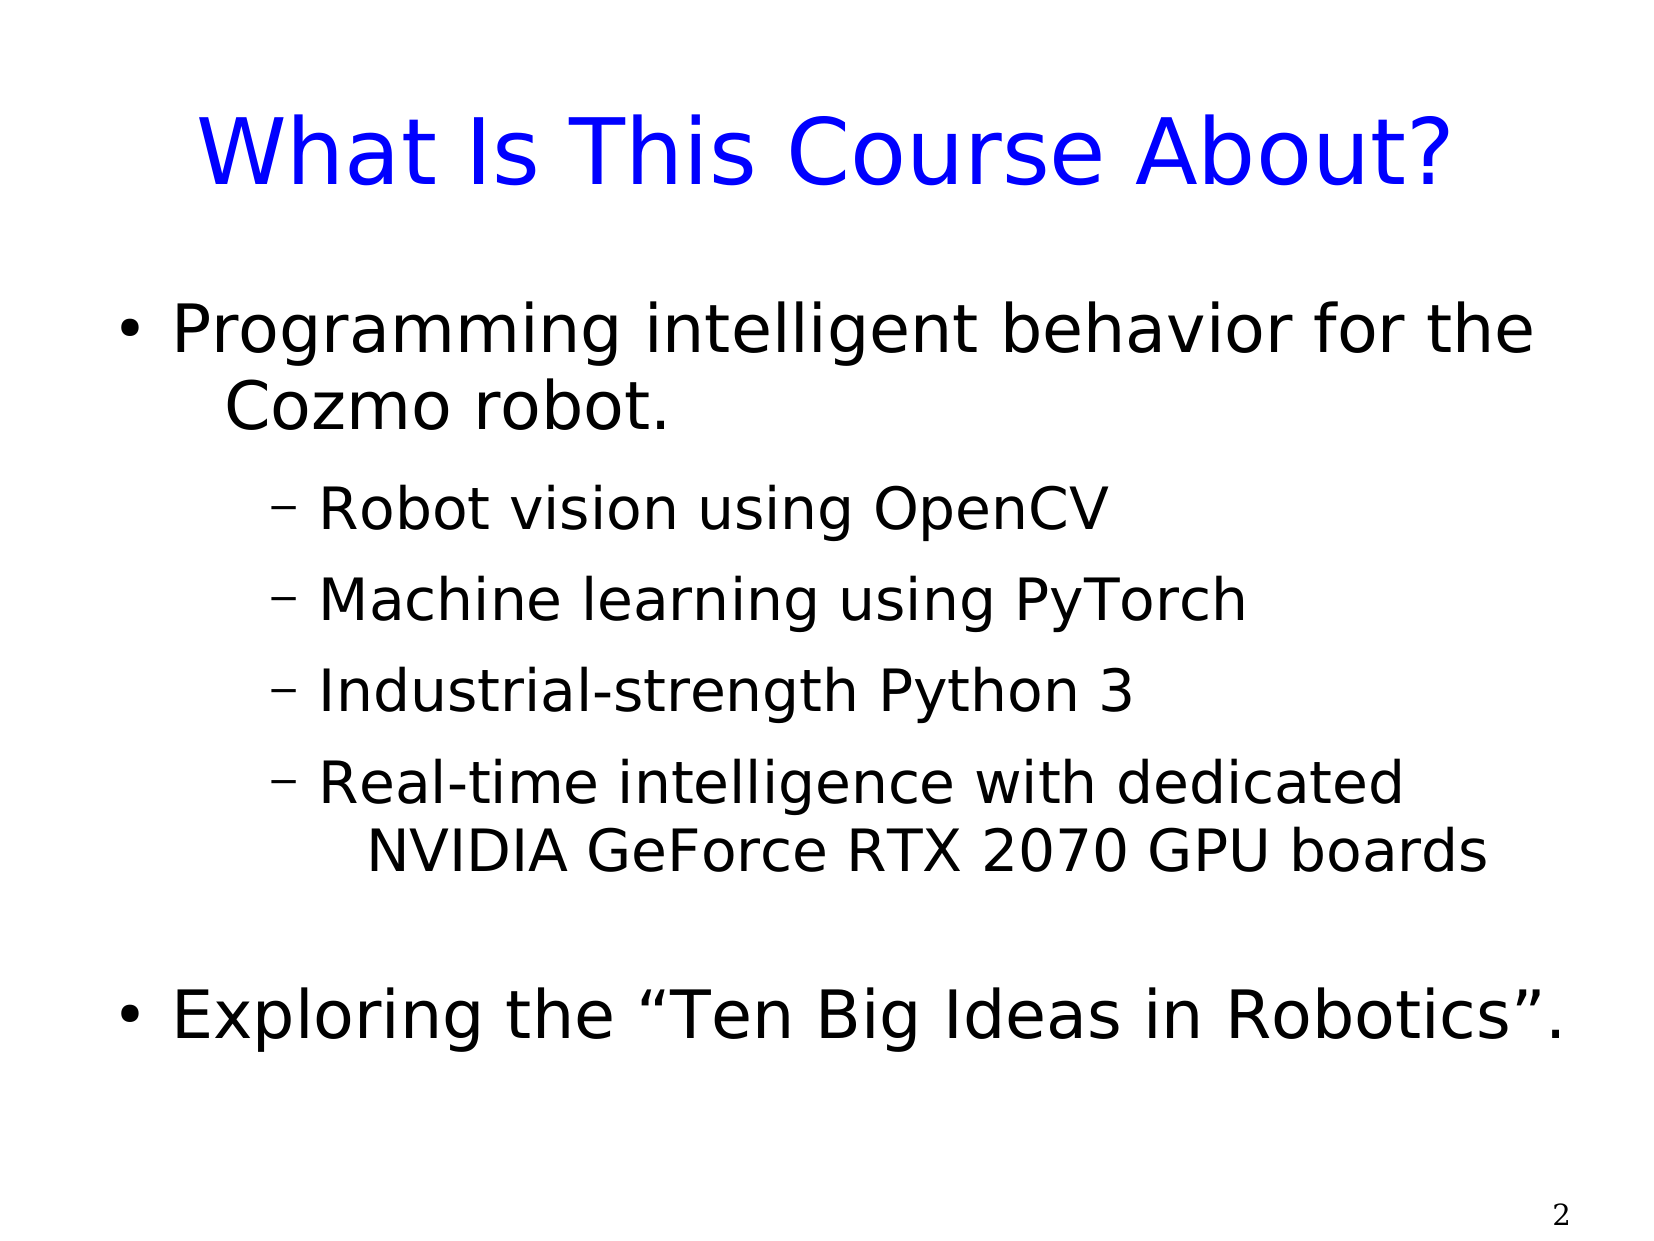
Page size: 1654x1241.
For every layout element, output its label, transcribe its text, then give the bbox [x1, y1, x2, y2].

list Programming intelligent behavior for the Cozmo robot. Robot vision using OpenCV Machine learning using PyTorch Industrial-strength Python 3 Real-time intelligence with dedicated NVIDIA GeForce RTX 2070 GPU boards Exploring the “Ten Big Ideas in Robotics”. [82, 290, 1571, 1109]
title What Is This Course About? [82, 49, 1571, 257]
